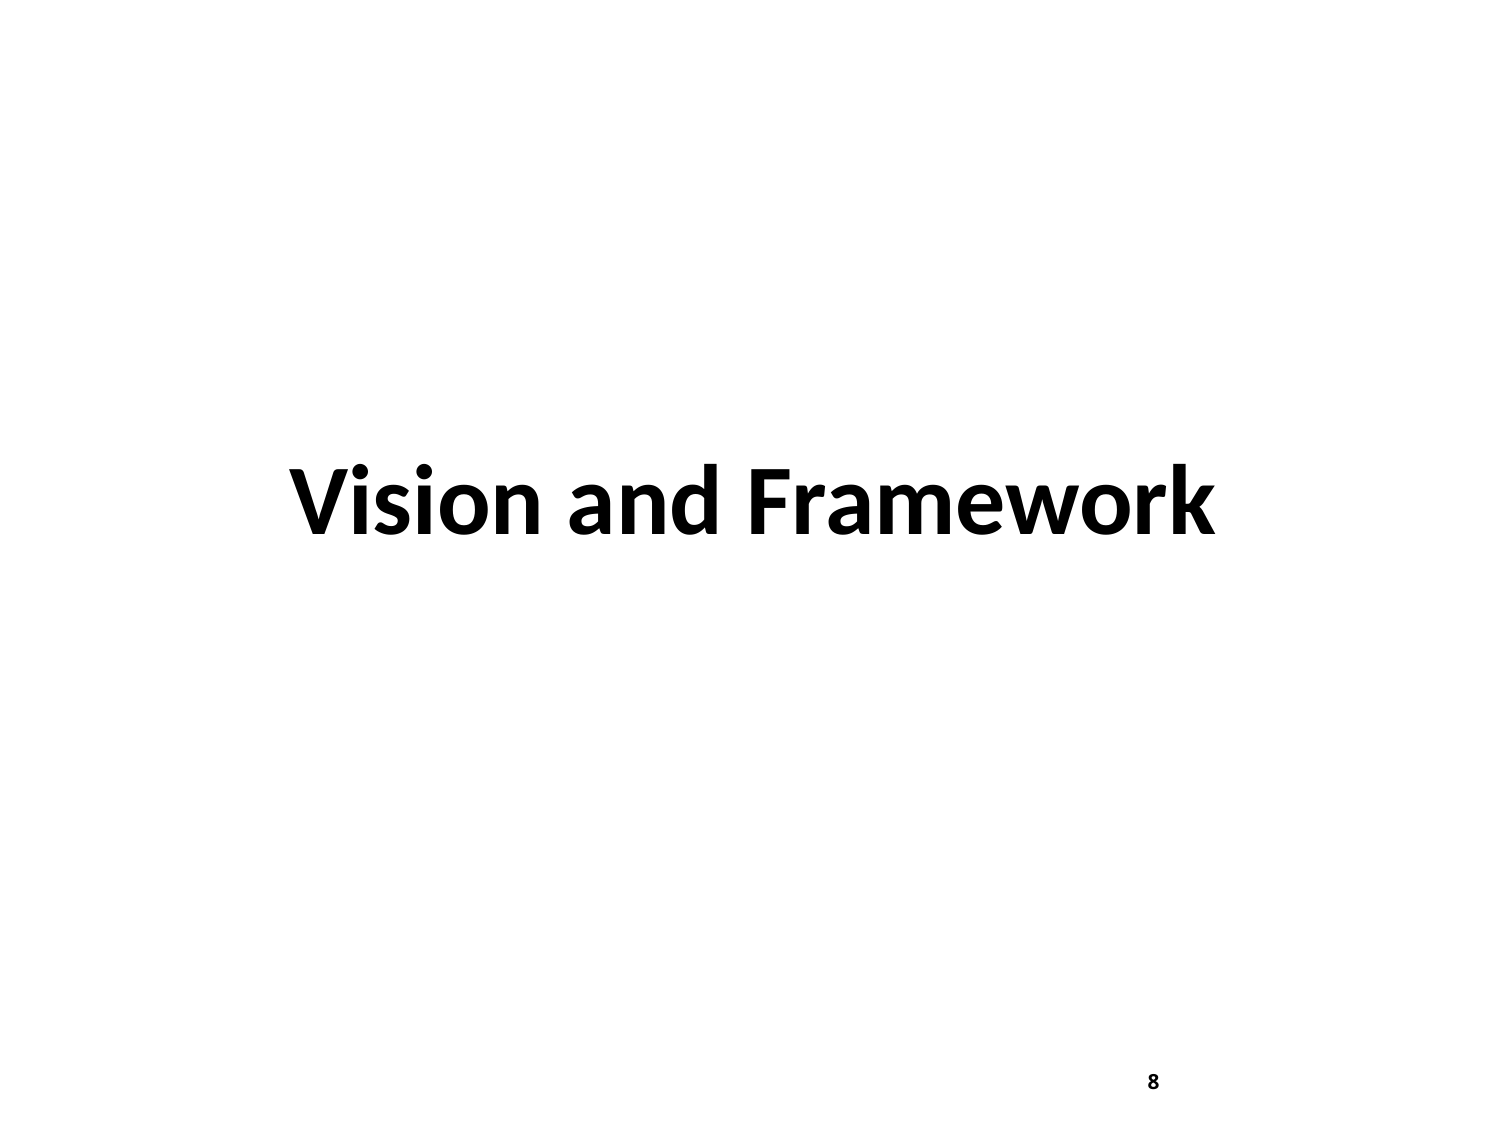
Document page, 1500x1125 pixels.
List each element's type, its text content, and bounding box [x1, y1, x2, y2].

text_box 8 [1132, 1052, 1483, 1113]
title Vision and Framework [115, 374, 1391, 616]
